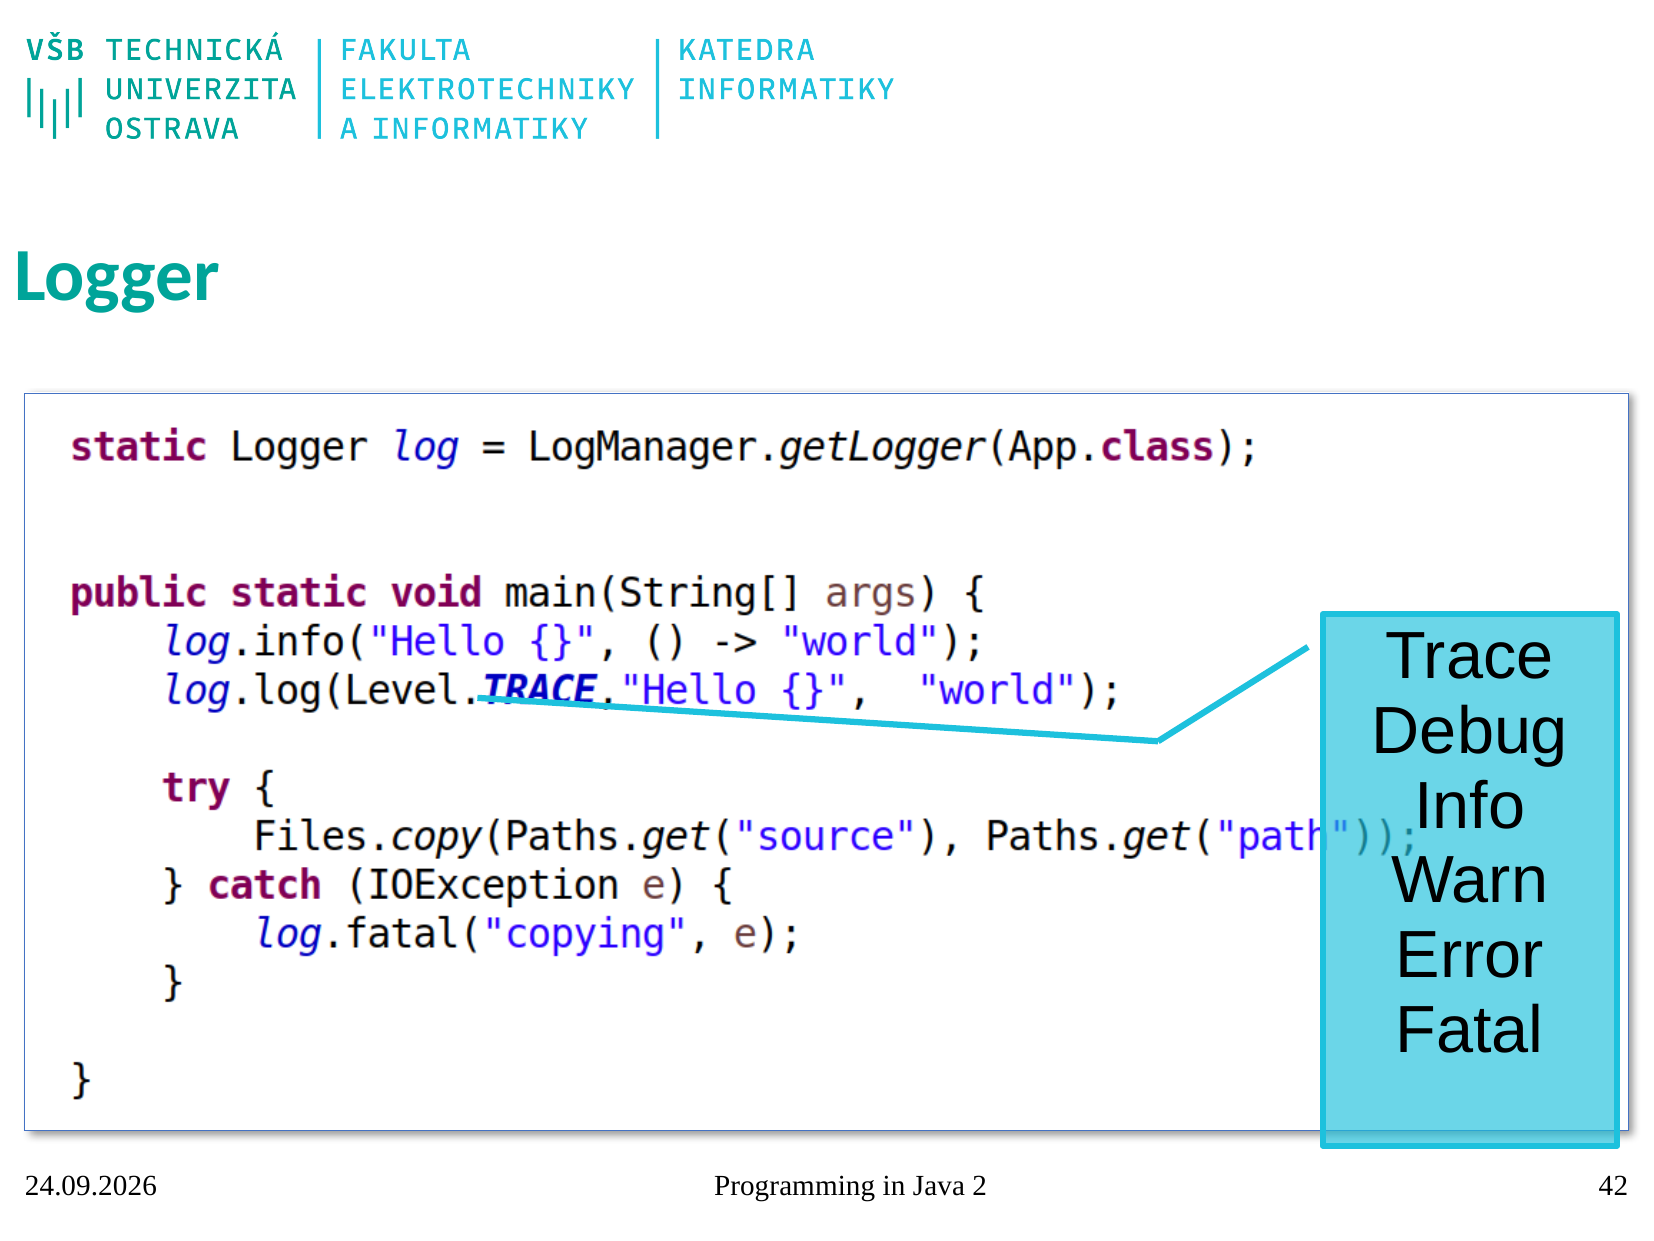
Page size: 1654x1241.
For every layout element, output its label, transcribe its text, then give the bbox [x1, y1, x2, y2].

title Logger [14, 165, 1619, 319]
text_box Trace Debug Info Warn Error Fatal [1323, 614, 1617, 1146]
picture [26, 31, 894, 139]
picture [24, 392, 1629, 1131]
